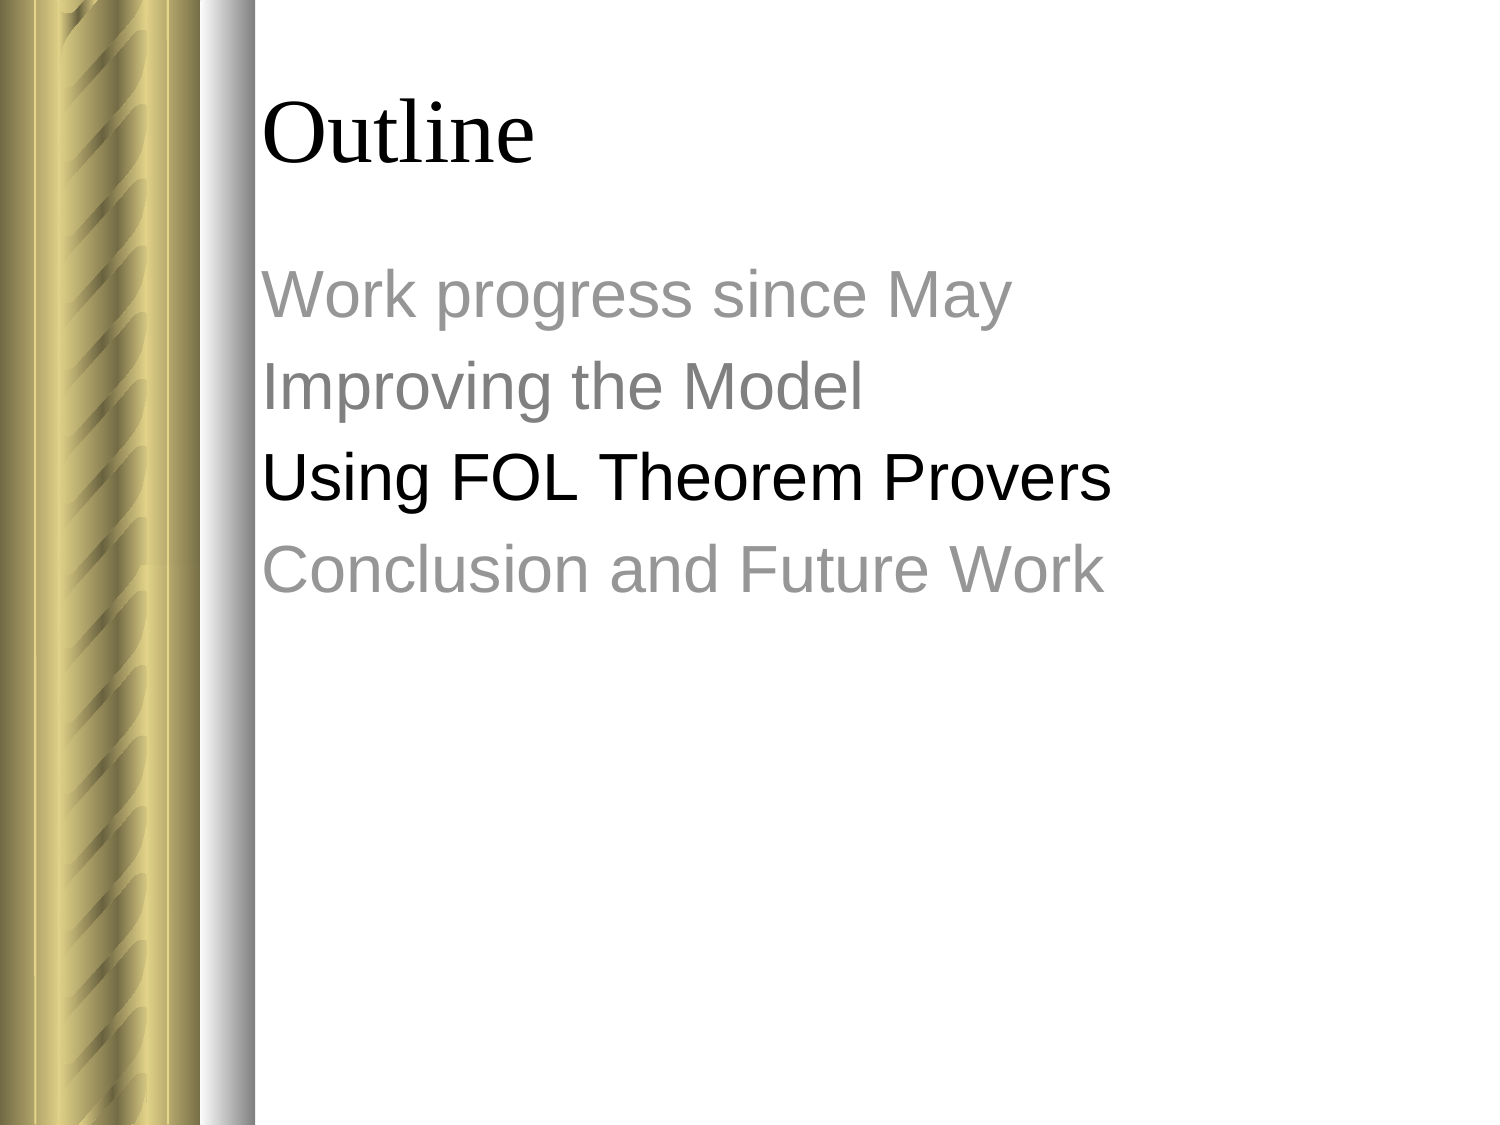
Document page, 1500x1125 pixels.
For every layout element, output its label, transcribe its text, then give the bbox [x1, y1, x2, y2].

title Outline [246, 37, 1476, 225]
list Work progress since May Improving the Model Using FOL Theorem Provers Conclusion and Future Work [246, 249, 1476, 713]
